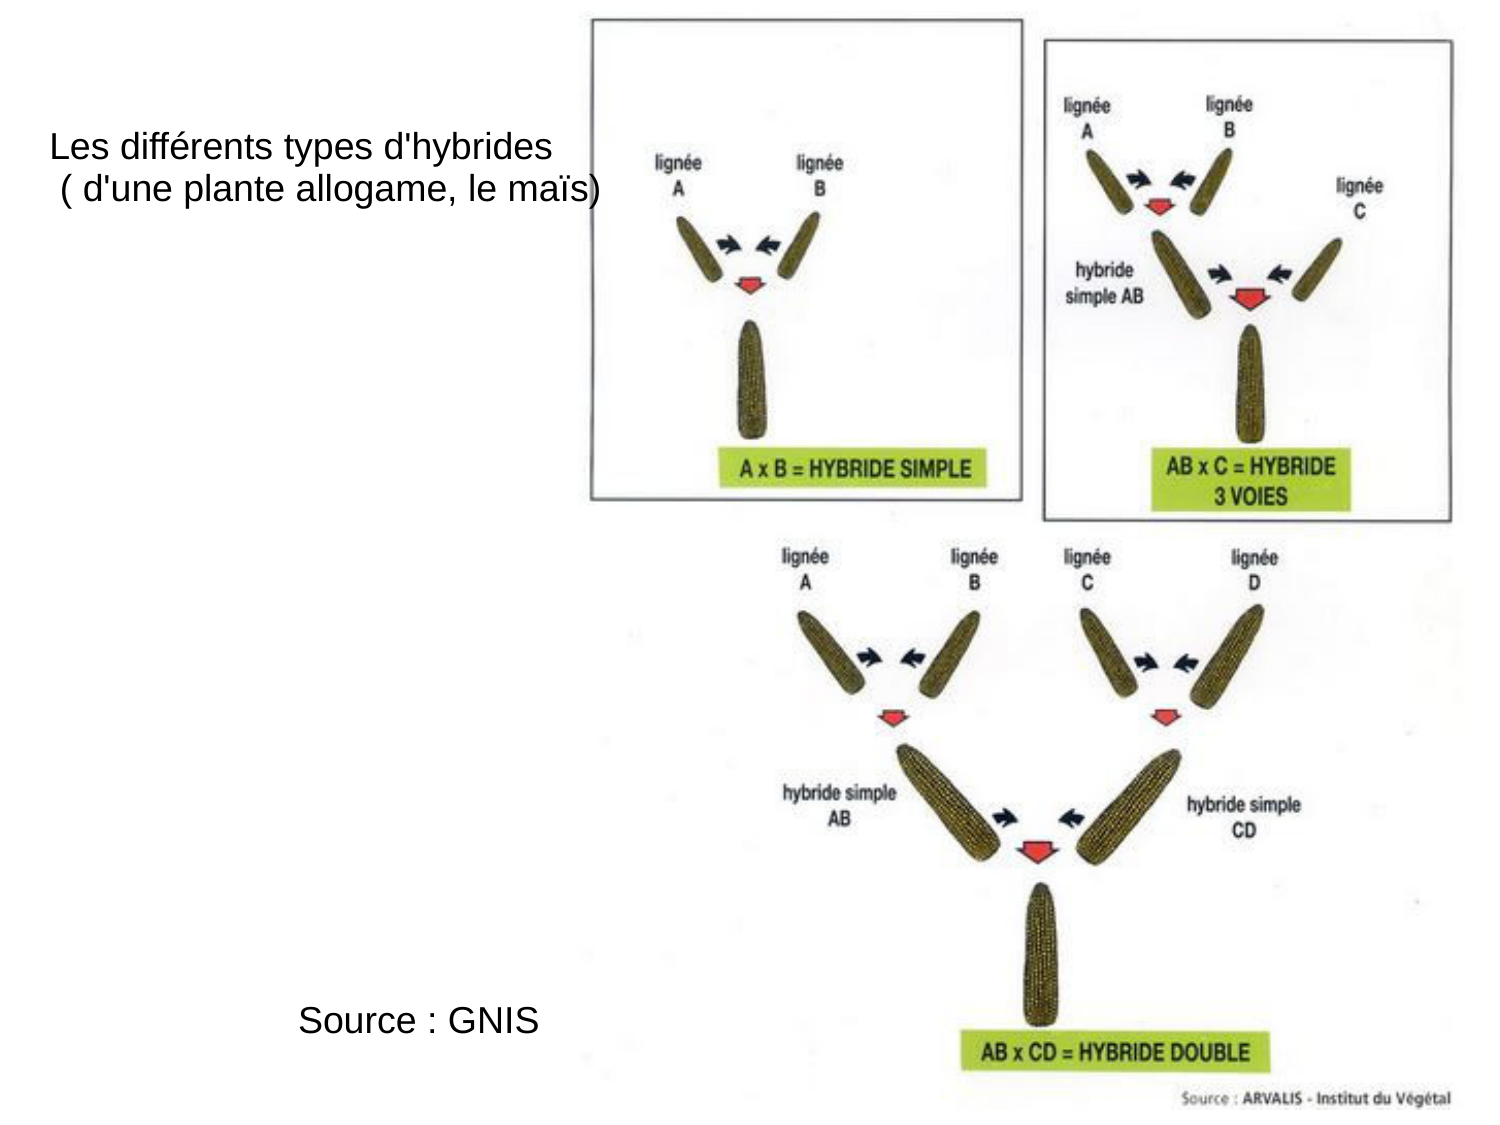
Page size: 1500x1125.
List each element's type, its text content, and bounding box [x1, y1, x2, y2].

text_box Source : GNIS [283, 992, 638, 1049]
picture [578, 11, 1465, 1110]
text_box Les différents types d'hybrides ( d'une plante allogame, le maïs) [34, 118, 617, 218]
